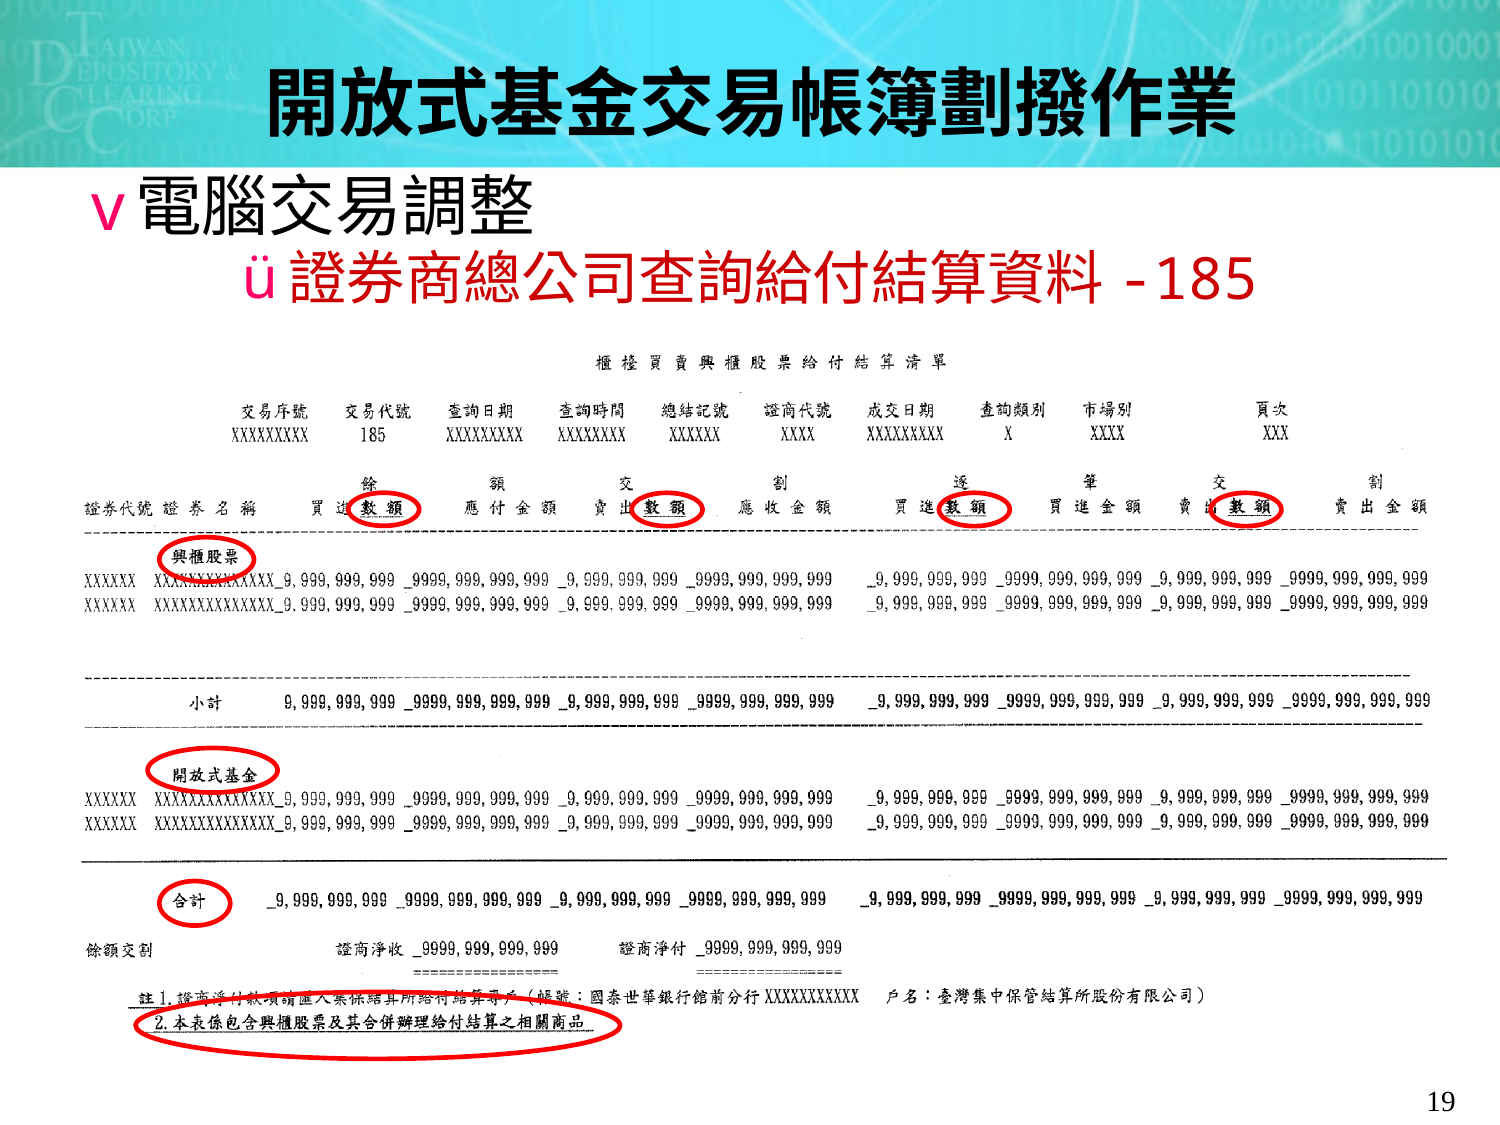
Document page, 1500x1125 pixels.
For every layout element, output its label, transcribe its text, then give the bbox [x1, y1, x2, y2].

picture [41, 326, 1447, 1059]
text_box 電腦交易調整 證券商總公司查詢給付結算資料-185 [76, 184, 1427, 326]
title 開放式基金交易帳簿劃撥作業 [76, 42, 1427, 159]
text_box [1411, 1074, 1500, 1125]
picture [139, 995, 617, 1056]
